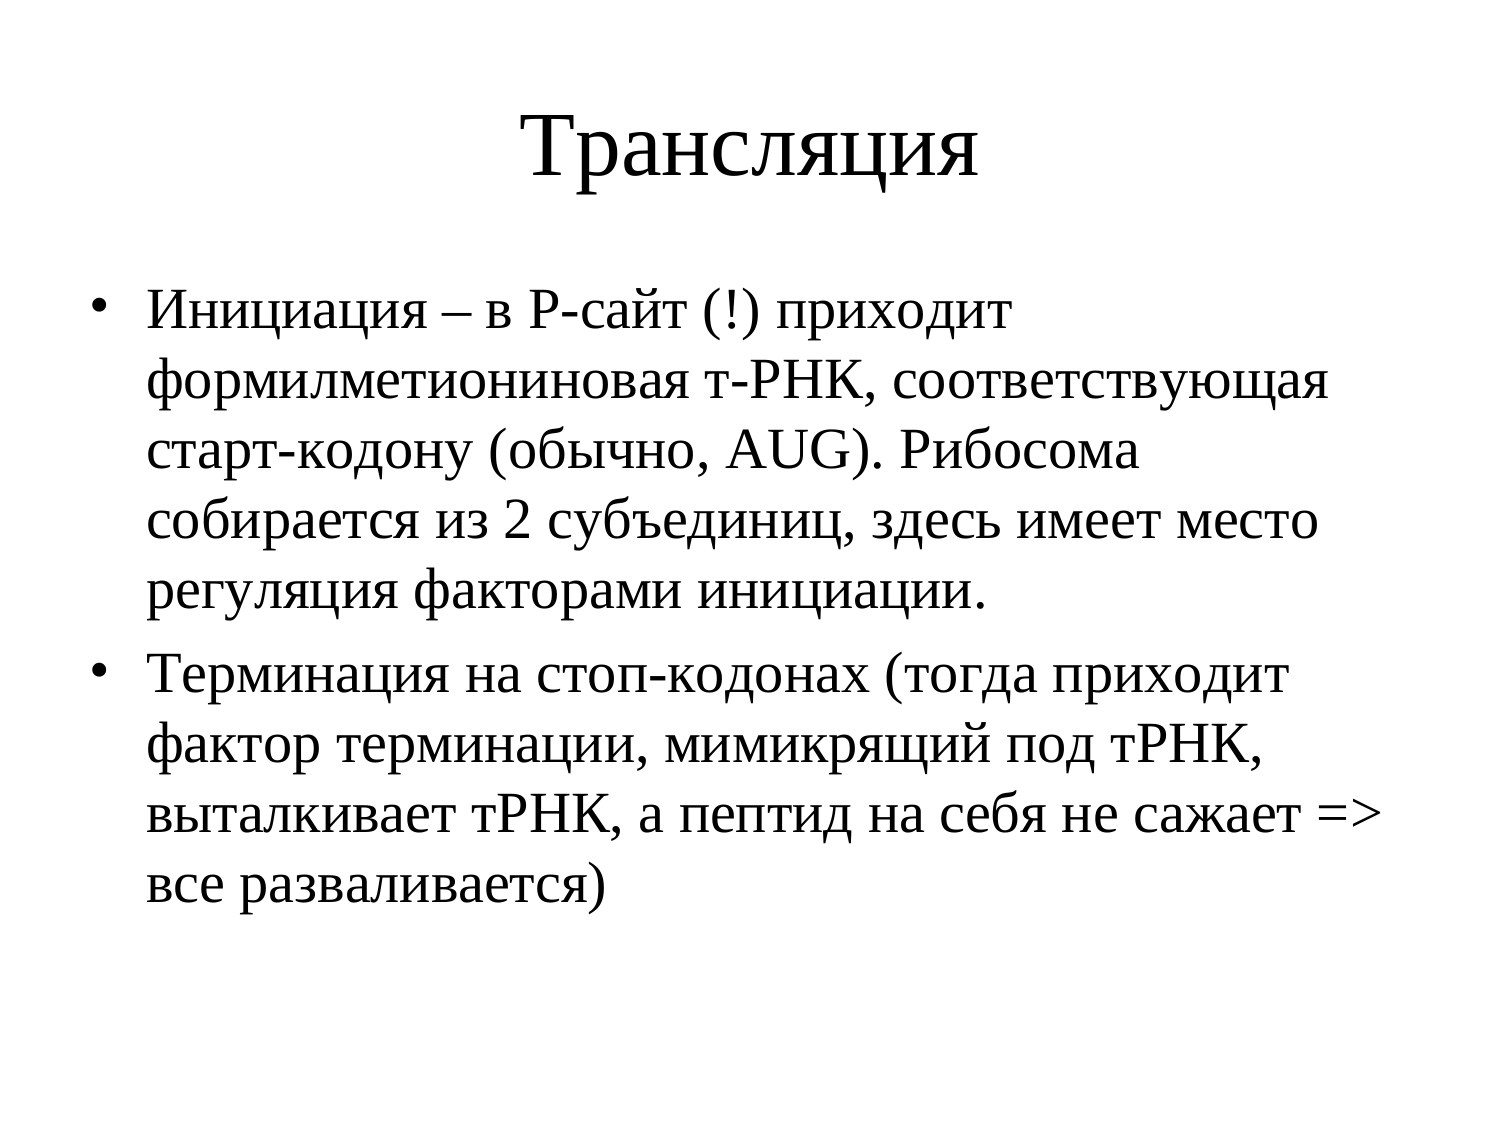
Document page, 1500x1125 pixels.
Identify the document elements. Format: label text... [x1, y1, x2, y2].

list Инициация – в P-сайт (!) приходит формилметиониновая т-РНК, соответствующая старт-кодону (обычно, AUG). Рибосома собирается из 2 субъединиц, здесь имеет место регуляция факторами инициации. Терминация на стоп-кодонах (тогда приходит фактор терминации, мимикрящий под тРНК, выталкивает тРНК, а пептид на себя не сажает => все разваливается) [75, 262, 1426, 1006]
title Трансляция [75, 45, 1426, 233]
